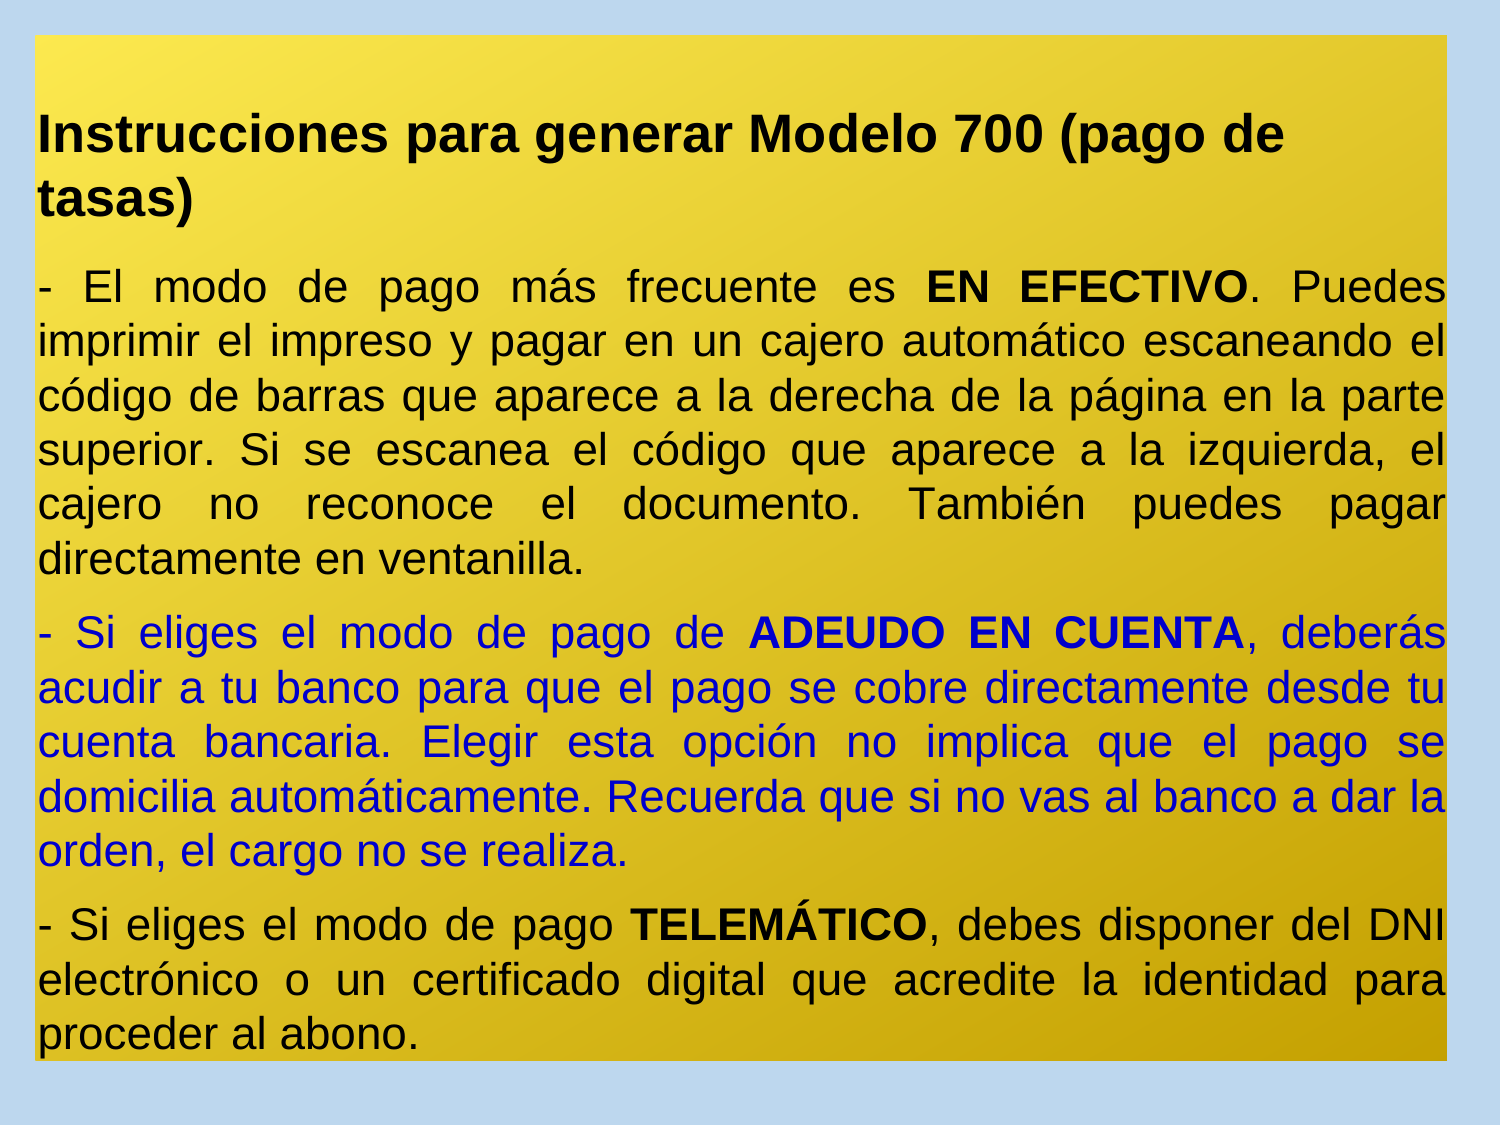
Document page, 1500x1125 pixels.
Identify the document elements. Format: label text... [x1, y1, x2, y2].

text_box Instrucciones para generar Modelo 700 (pago de tasas) - El modo de pago más frecuente es EN EFECTIVO. Puedes imprimir el impreso y pagar en un cajero automático escaneando el código de barras que aparece a la derecha de la página en la parte superior. Si se escanea el código que aparece a la izquierda, el cajero no reconoce el documento. También puedes pagar directamente en ventanilla. - Si eliges el modo de pago de ADEUDO EN CUENTA, deberás acudir a tu banco para que el pago se cobre directamente desde tu cuenta bancaria. Elegir esta opción no implica que el pago se domicilia automáticamente. Recuerda que si no vas al banco a dar la orden, el cargo no se realiza. - Si eliges el modo de pago TELEMÁTICO, debes disponer del DNI electrónico o un certificado digital que acredite la identidad para proceder al abono. [35, 35, 1447, 1061]
